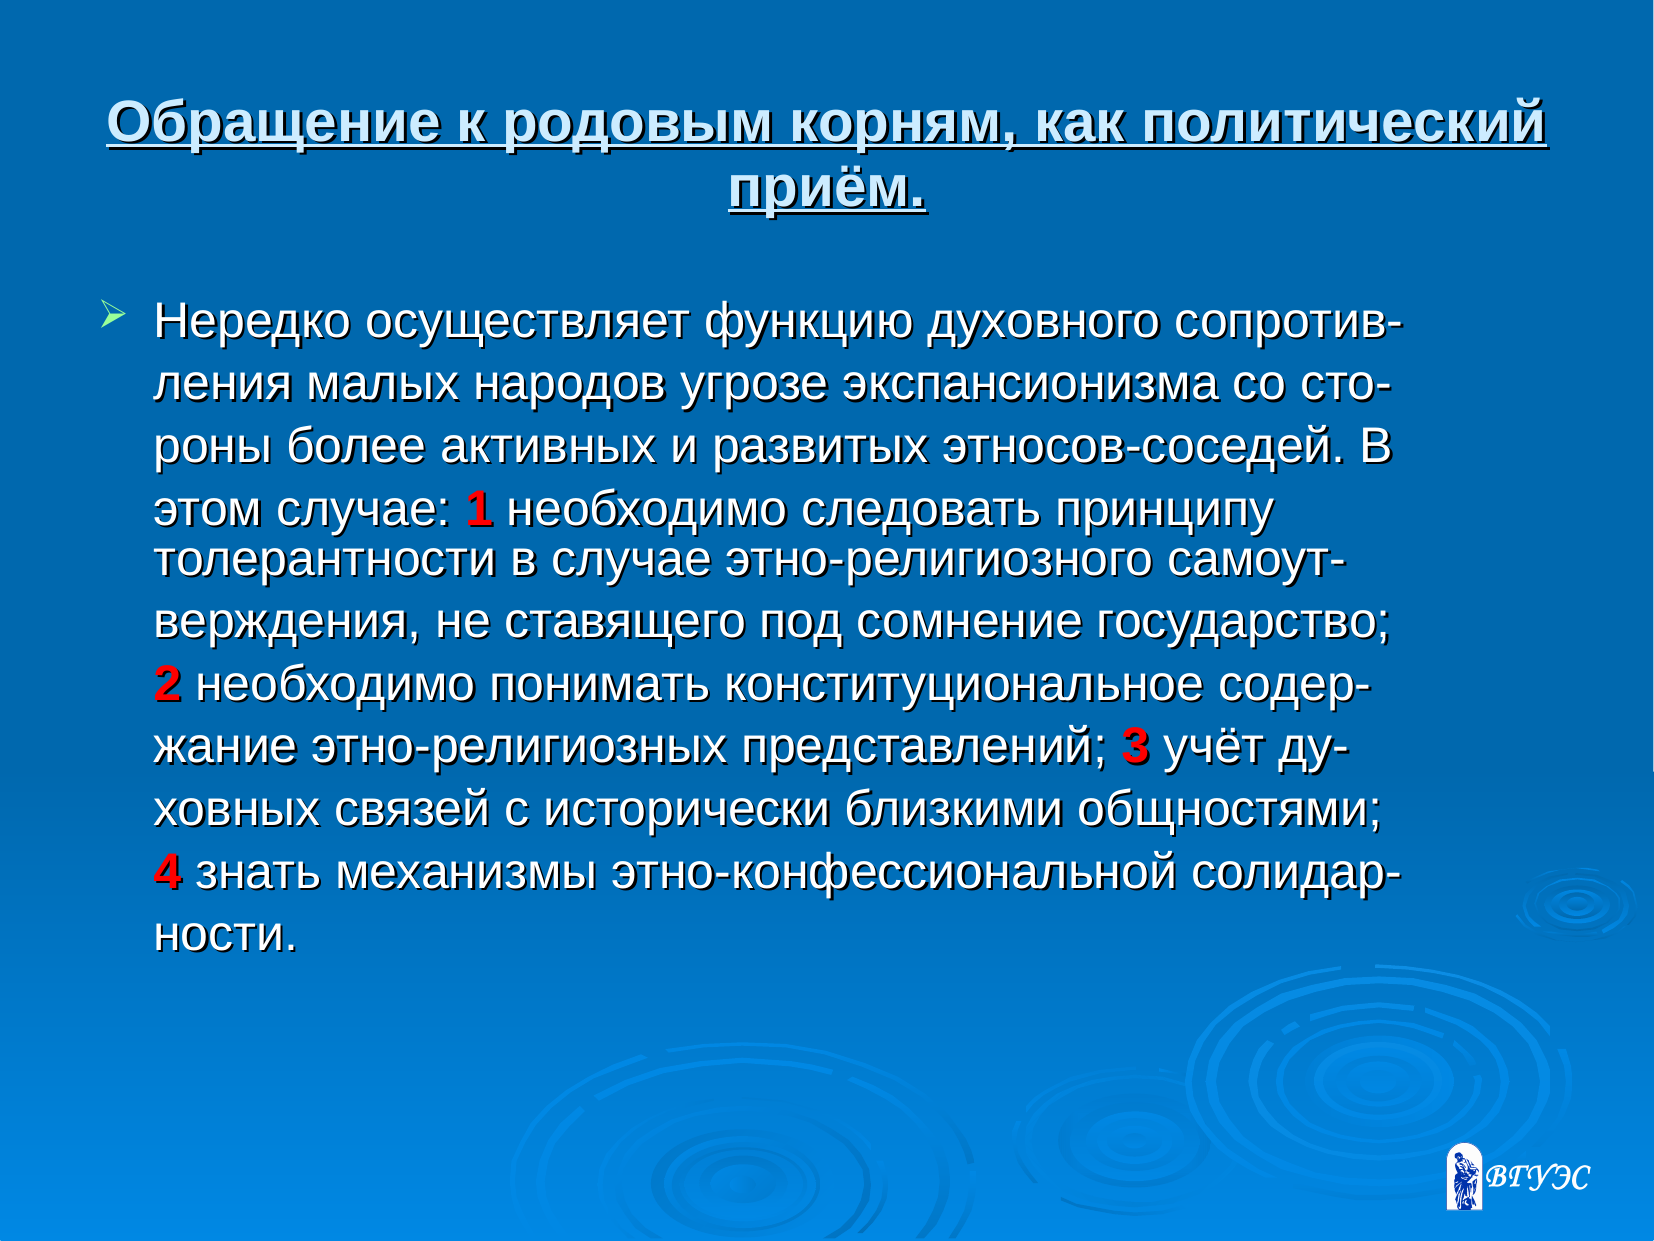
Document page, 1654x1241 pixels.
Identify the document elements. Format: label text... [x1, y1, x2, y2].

list Нередко осуществляет функцию духовного сопротив- ления малых народов угрозе экспансионизма со сто- роны более активных и развитых этносов-соседей. В этом случае: 1 необходимо следовать принципу толерантности в случае этно-религиозного самоут- верждения, не ставящего под сомнение государство; 2 необходимо понимать конституциональное содер- жание этно-религиозных представлений; 3 учёт ду- ховных связей с исторически близкими общностями; 4 знать механизмы этно-конфессиональной солидар- ности. [82, 289, 1571, 1108]
picture [1446, 1142, 1592, 1211]
title Обращение к родовым корням, как политический приём. [82, 50, 1571, 257]
